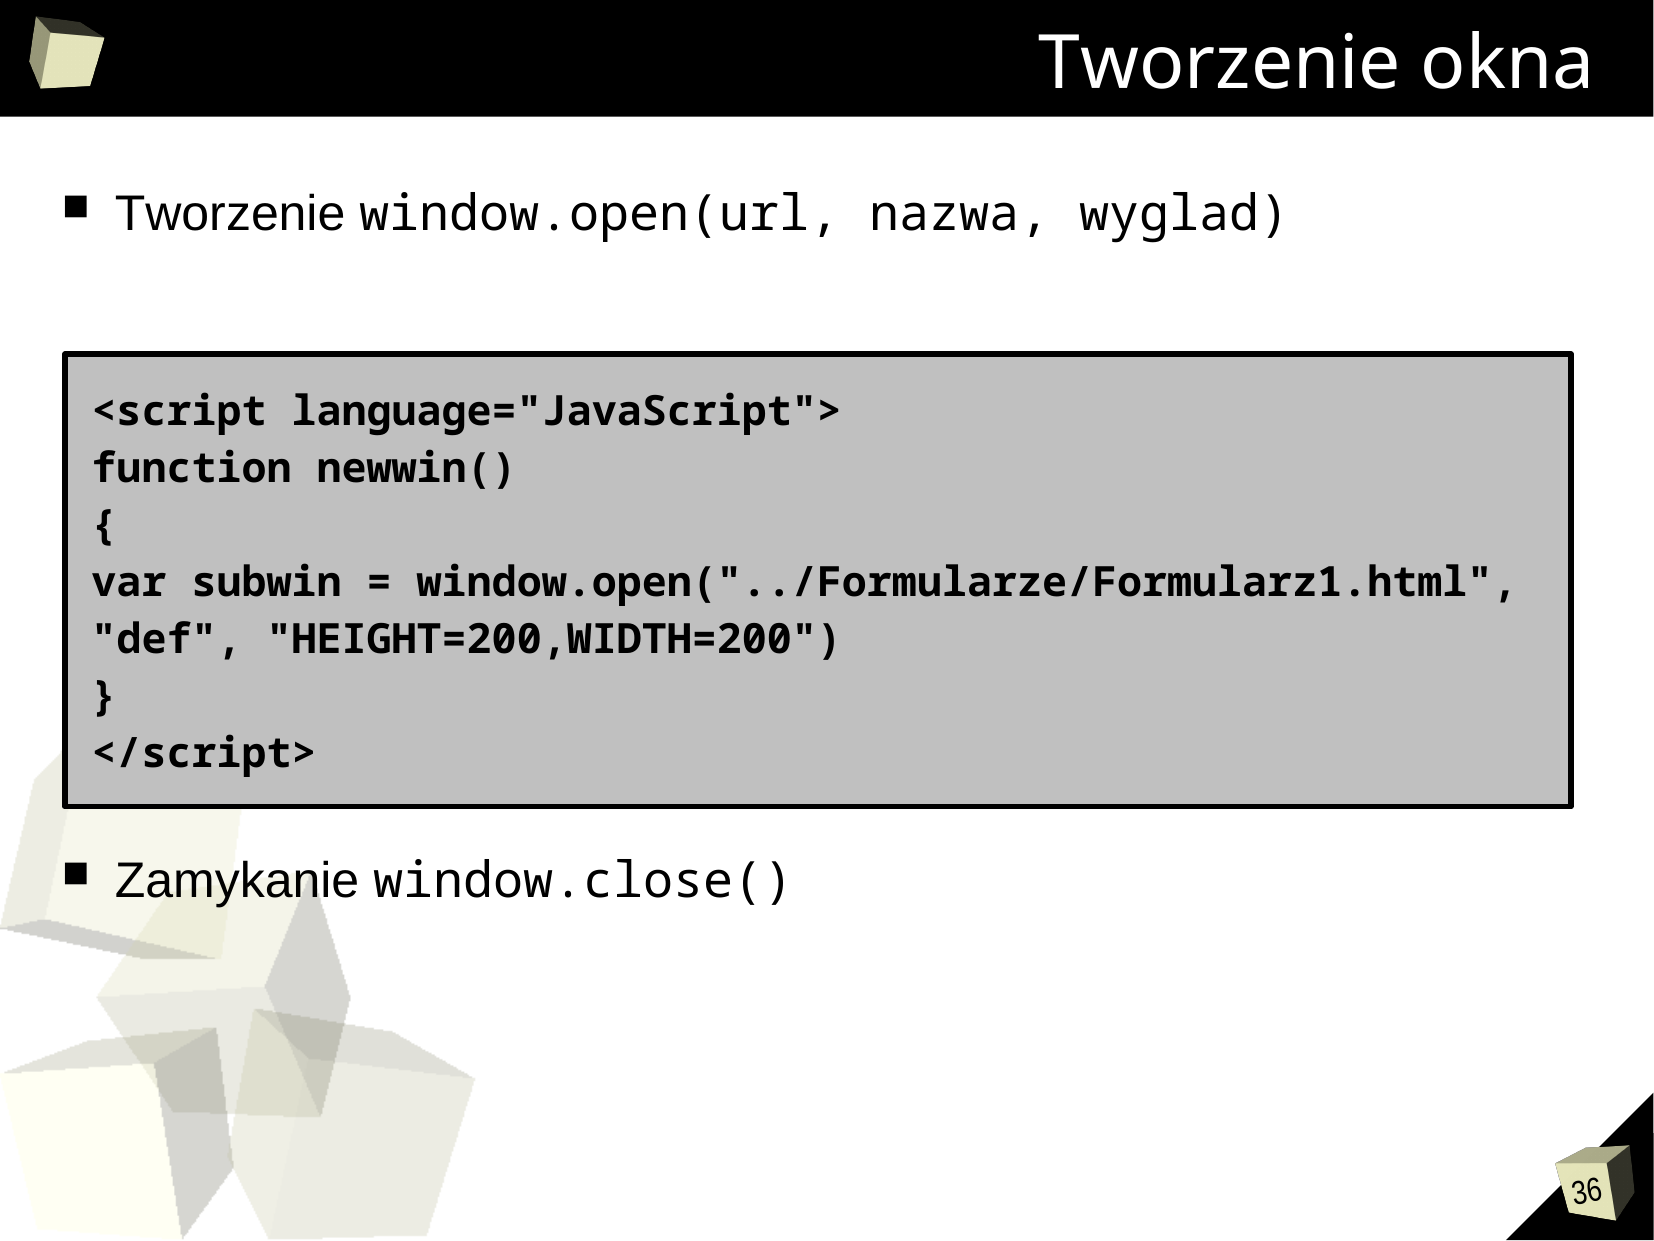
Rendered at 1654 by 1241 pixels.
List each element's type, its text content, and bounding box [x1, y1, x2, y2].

list Tworzenie window.open(url, nazwa, wyglad) [44, 177, 1611, 266]
picture [0, 726, 477, 1241]
text_box <script language="JavaScript"> function newwin() { var subwin = window.open("../Formularze/Formularz1.html", "def", "HEIGHT=200,WIDTH=200") } </script> [64, 354, 1571, 746]
title Tworzenie okna [118, 0, 1595, 119]
list Zamykanie window.close() [44, 844, 1611, 934]
